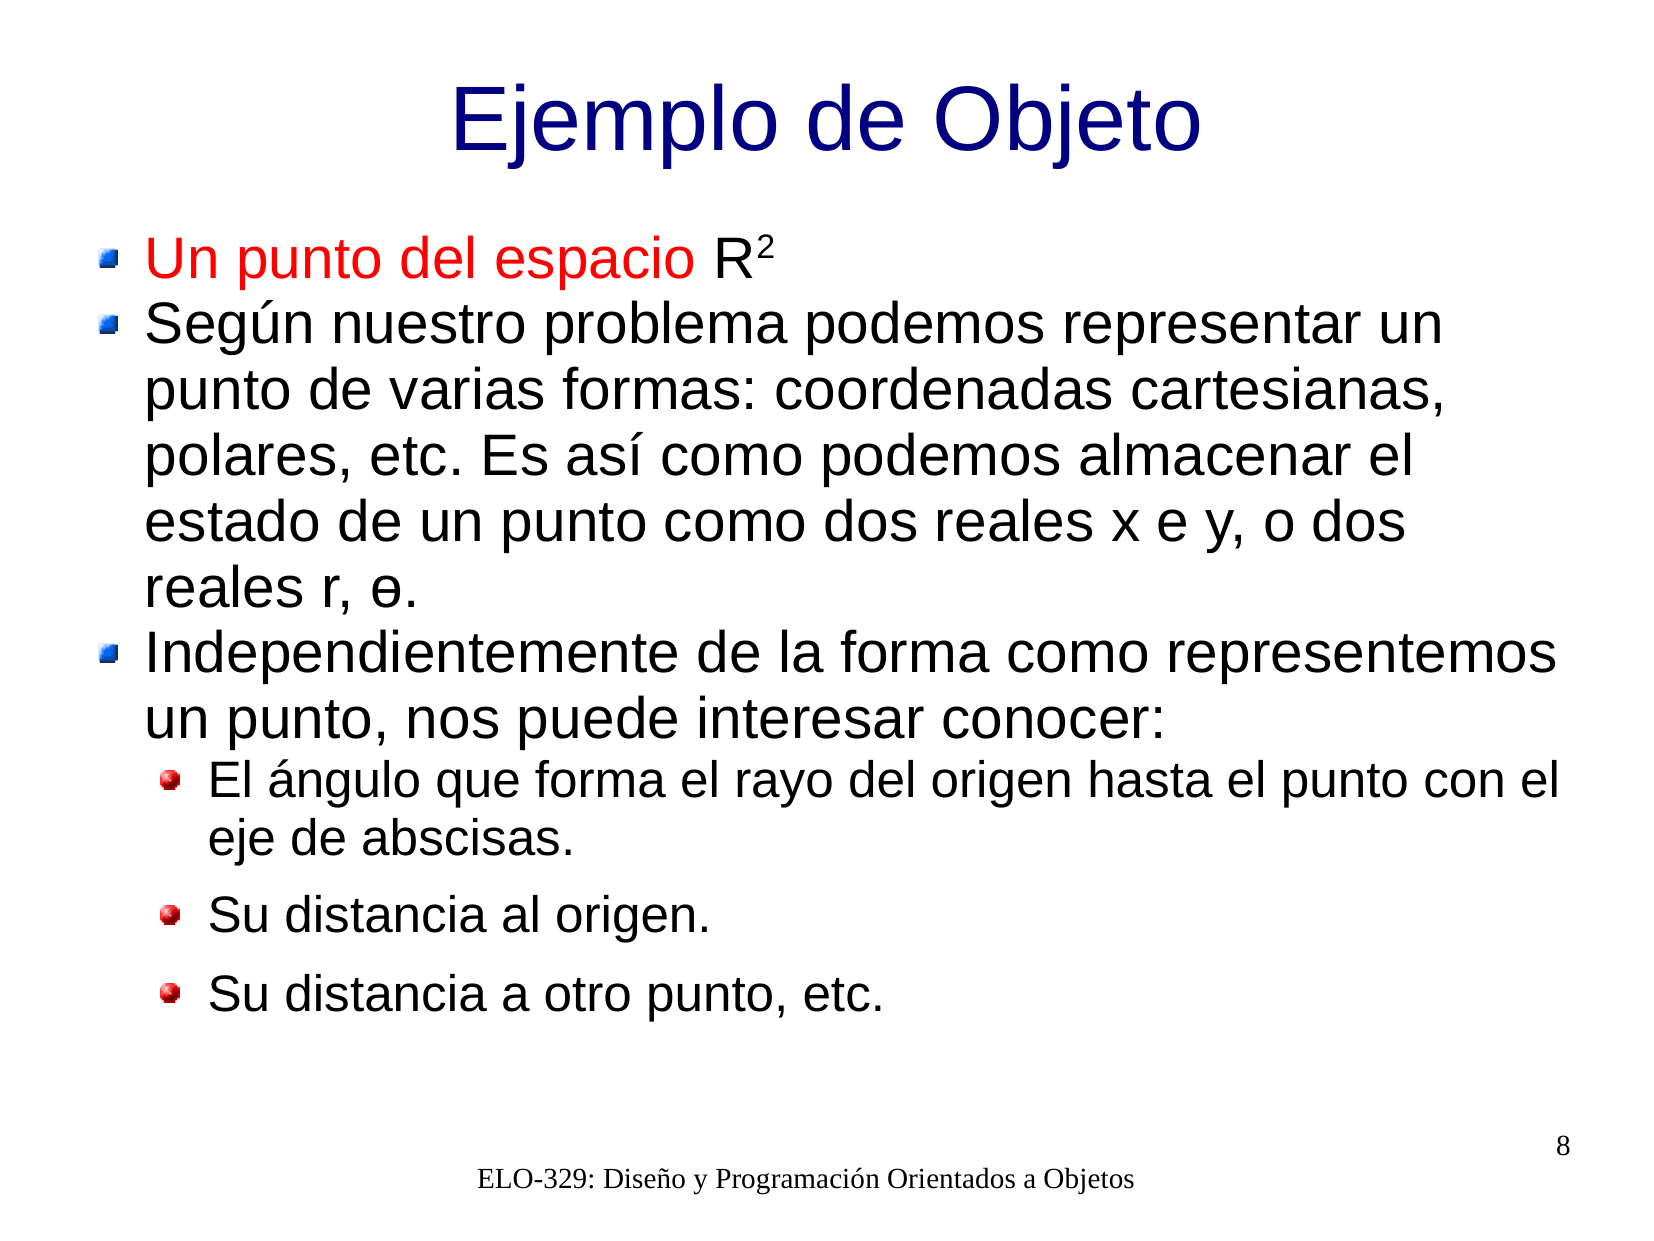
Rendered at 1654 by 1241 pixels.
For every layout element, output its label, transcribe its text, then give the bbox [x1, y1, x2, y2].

title Ejemplo de Objeto [82, 49, 1571, 188]
list Un punto del espacio R2 Según nuestro problema podemos representar un punto de varias formas: coordenadas cartesianas, polares, etc. Es así como podemos almacenar el estado de un punto como dos reales x e y, o dos reales r, ө. Independientemente de la forma como representemos un punto, nos puede interesar conocer: El ángulo que forma el rayo del origen hasta el punto con el eje de abscisas. Su distancia al origen. Su distancia a otro punto, etc. [82, 225, 1571, 1126]
